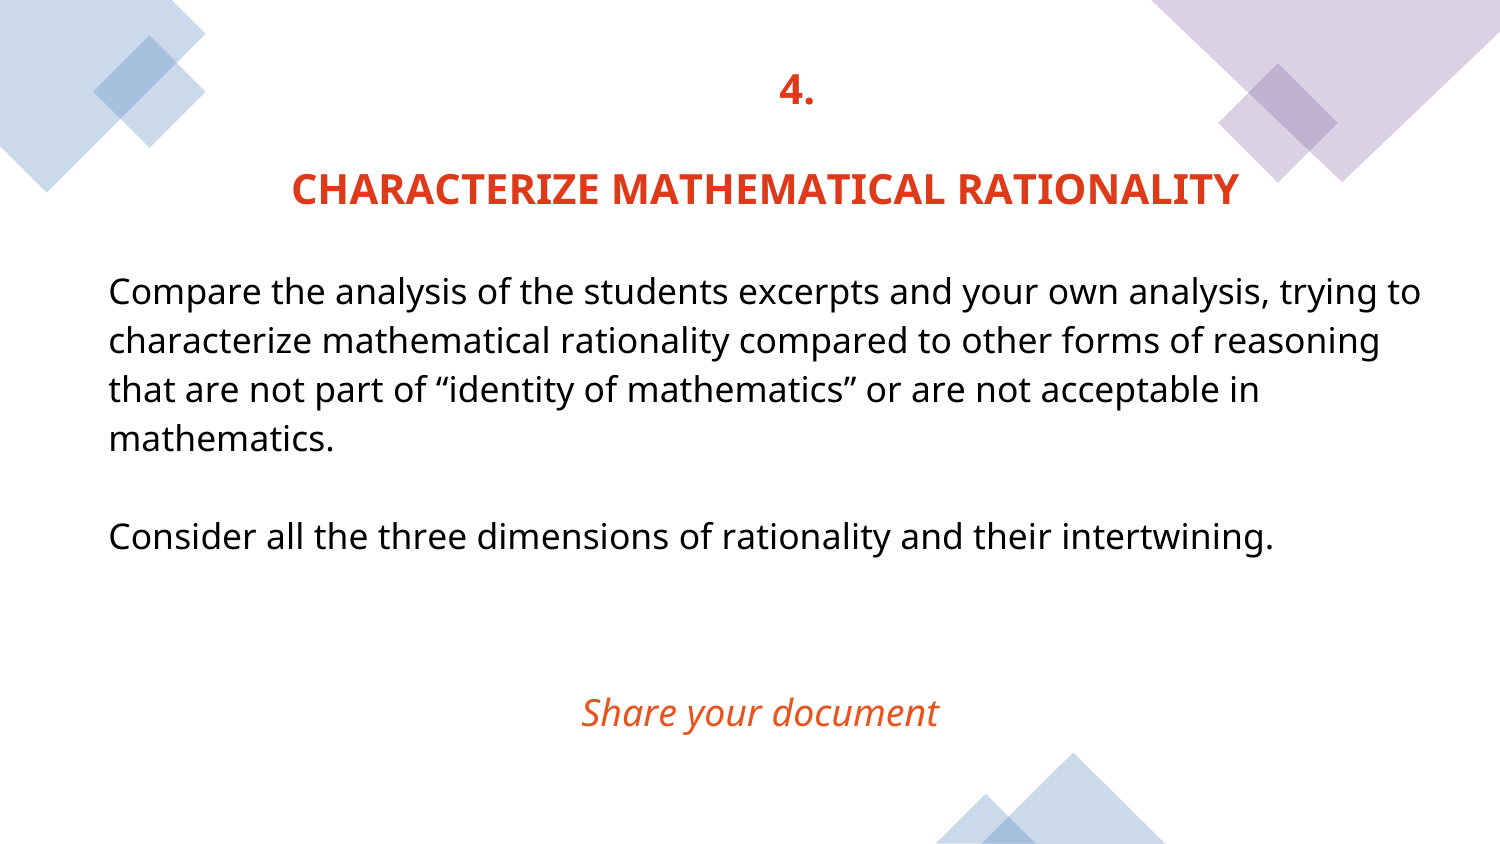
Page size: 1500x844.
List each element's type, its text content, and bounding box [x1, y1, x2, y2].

text_box [0, 0, 1500, 844]
text_box 4. CHARACTERIZE MATHEMATICAL RATIONALITY Compare the analysis of the students excerpts and your own analysis, trying to characterize mathematical rationality compared to other forms of reasoning that are not part of “identity of mathematics” or are not acceptable in mathematics. Consider all the three dimensions of rationality and their intertwining. Share your document [93, 47, 1458, 844]
